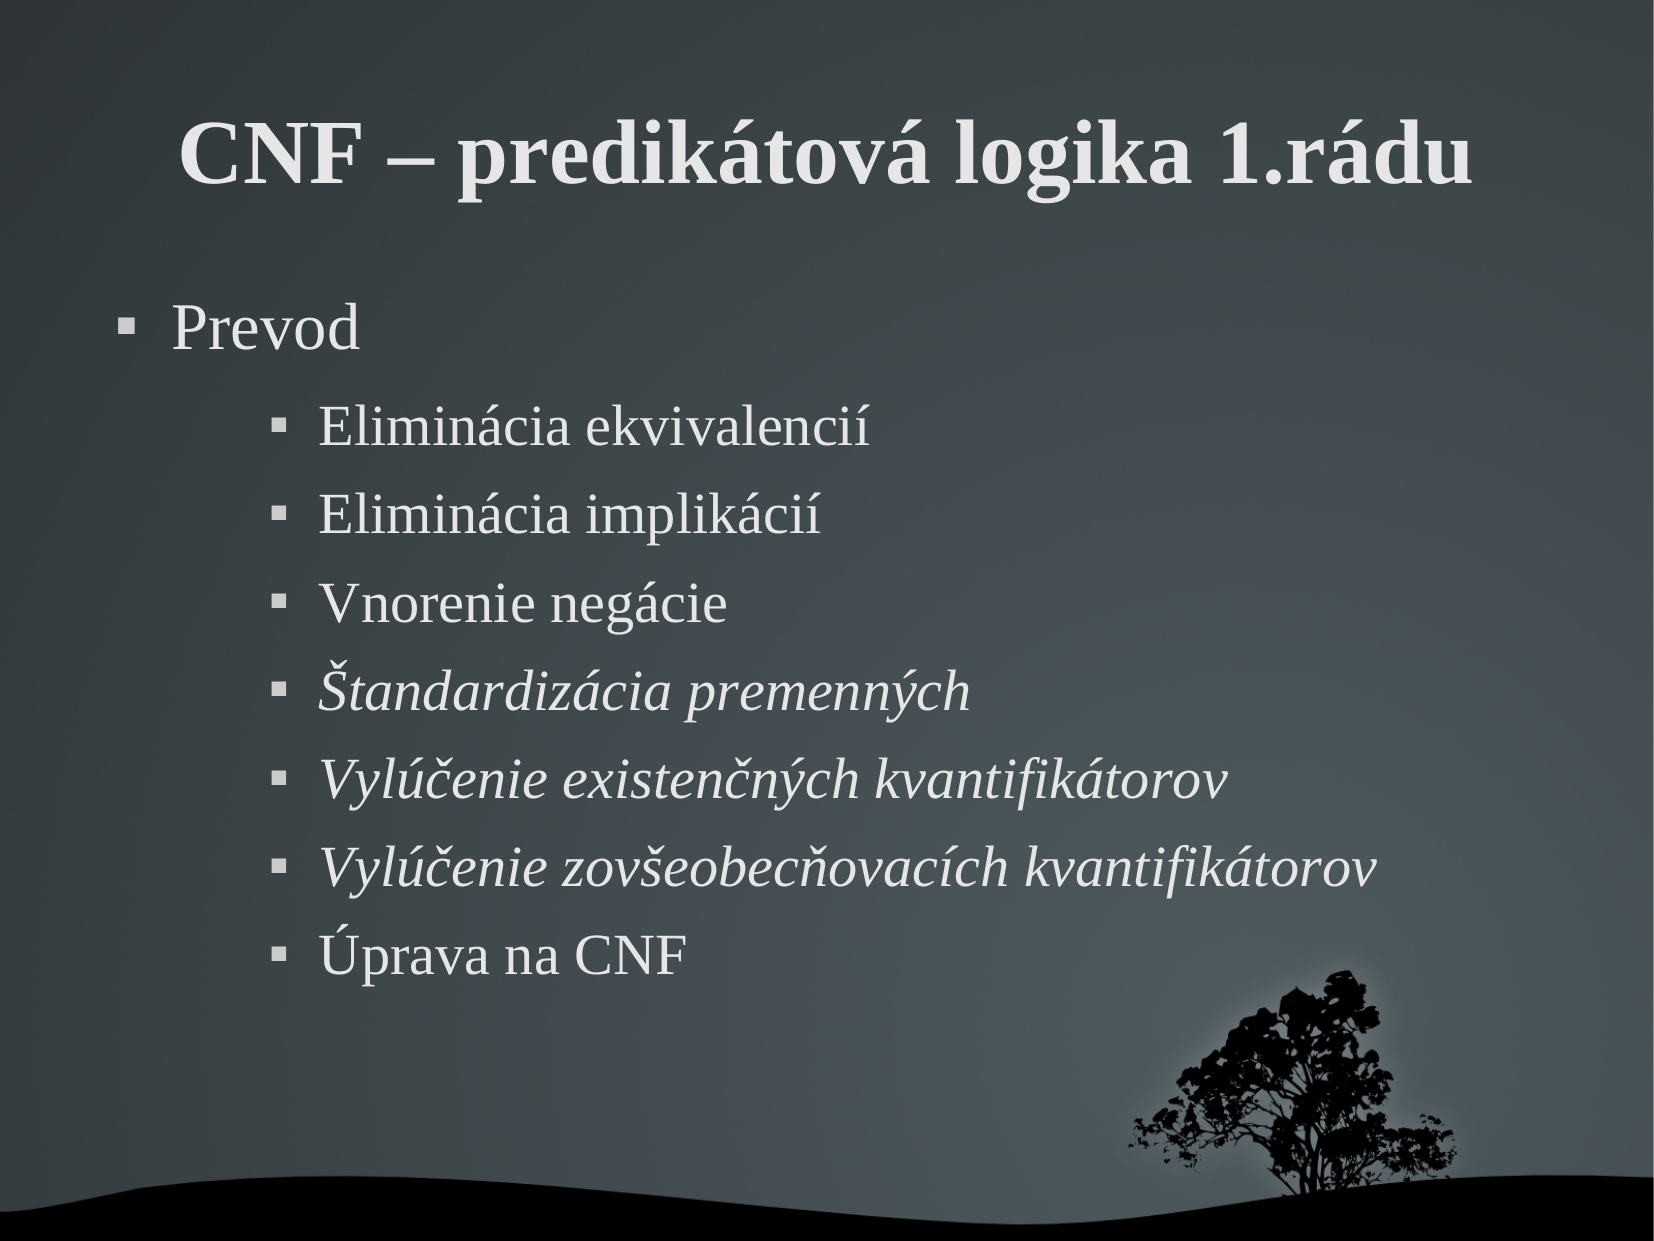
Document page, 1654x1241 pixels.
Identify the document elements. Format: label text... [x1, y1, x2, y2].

title CNF – predikátová logika 1.rádu [82, 56, 1571, 250]
picture [0, 0, 1654, 1241]
list Prevod Eliminácia ekvivalencií Eliminácia implikácií Vnorenie negácie Štandardizácia premenných Vylúčenie existenčných kvantifikátorov Vylúčenie zovšeobecňovacích kvantifikátorov Úprava na CNF [82, 290, 1571, 1094]
